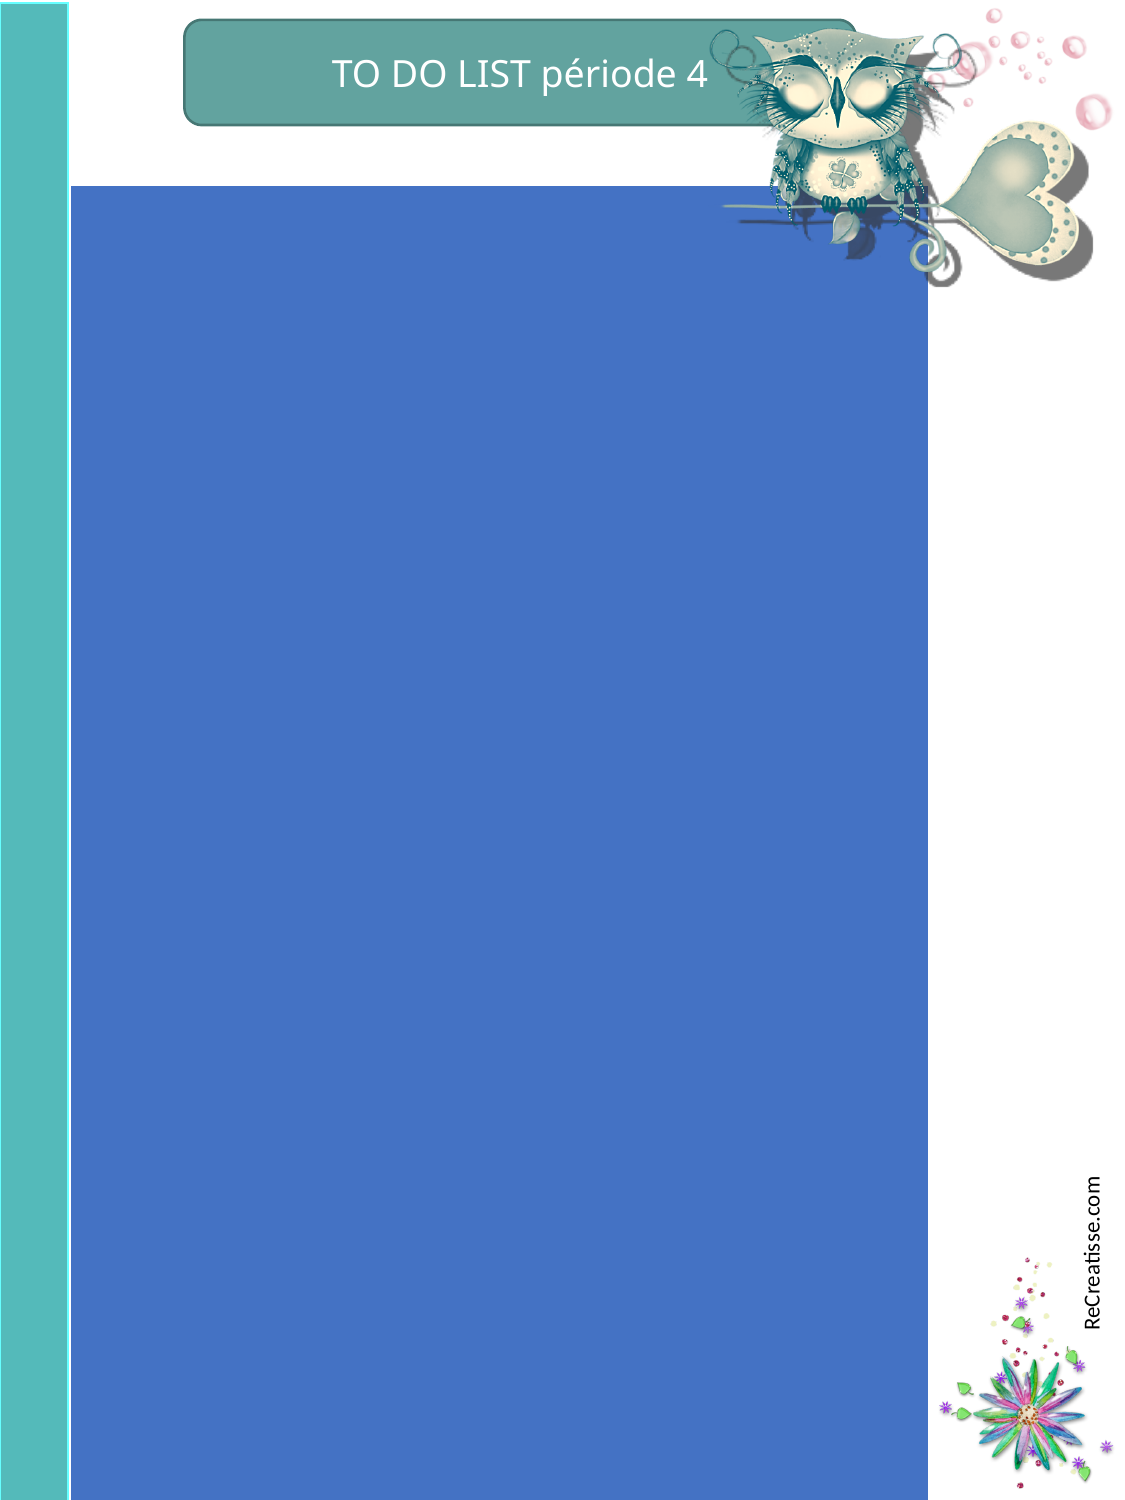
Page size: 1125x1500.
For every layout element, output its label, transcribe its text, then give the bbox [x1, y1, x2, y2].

picture [706, 0, 1125, 272]
table_cell [71, 925, 928, 1008]
table_cell [71, 1418, 928, 1500]
table_cell [71, 1090, 928, 1172]
table_cell [71, 515, 928, 597]
text_box TO DO LIST période 4 [184, 19, 854, 126]
table_cell [71, 1254, 928, 1336]
table_cell [71, 679, 928, 761]
table_cell [71, 843, 928, 925]
table_cell [71, 597, 928, 679]
table_cell [71, 761, 928, 843]
text_box ReCreatisse.com [1069, 1161, 1112, 1345]
picture [937, 1257, 1116, 1489]
table_cell [71, 1336, 928, 1418]
text_box [0, 3, 68, 1500]
table_header [71, 186, 706, 268]
table_cell [71, 350, 928, 433]
table_cell [71, 1008, 928, 1090]
table_cell [71, 268, 928, 350]
table_cell [71, 433, 928, 515]
table_cell [71, 1172, 928, 1254]
